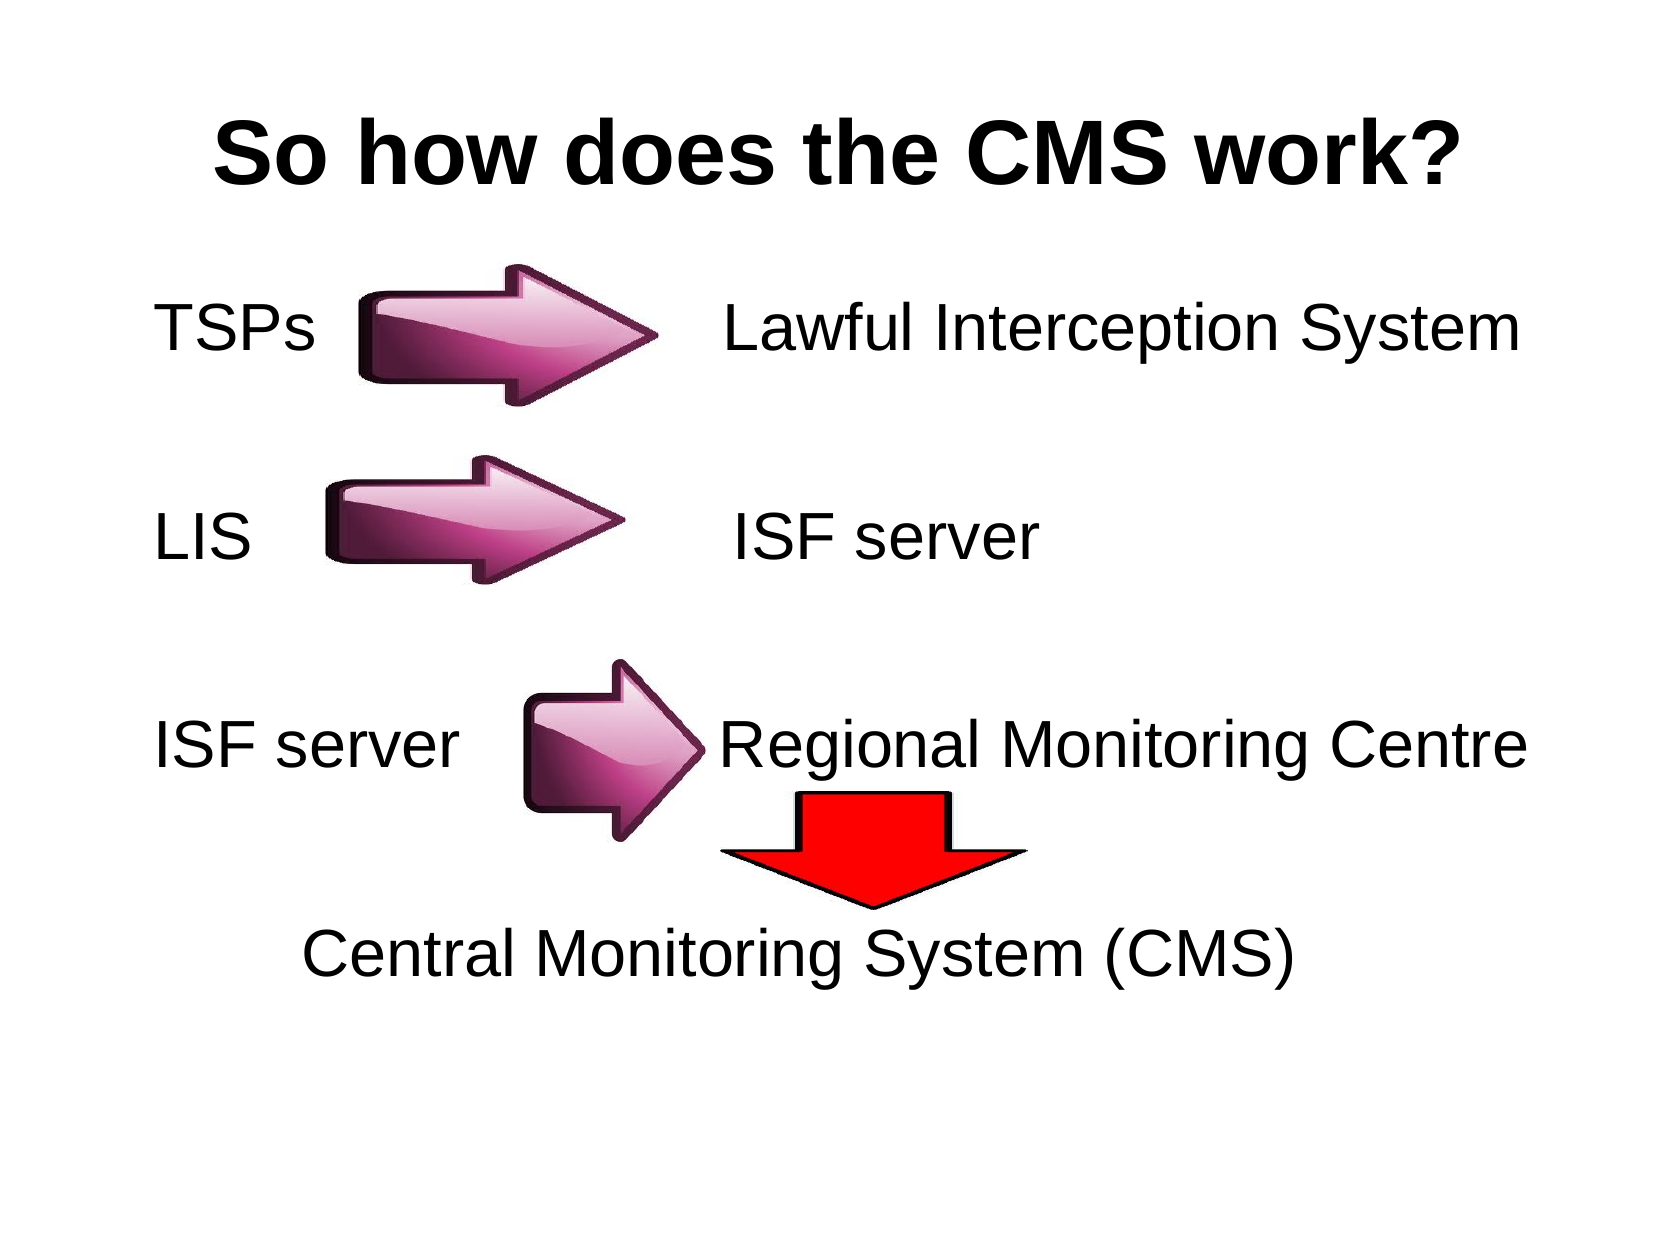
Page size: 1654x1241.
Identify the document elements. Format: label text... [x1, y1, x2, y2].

title So how does the CMS work? [82, 49, 1571, 257]
list TSPs Lawful Interception System LIS ISF server ISF server Regional Monitoring Centre Central Monitoring System (CMS) [82, 290, 1538, 1010]
picture [300, 448, 652, 591]
picture [507, 649, 1028, 910]
picture [333, 256, 685, 414]
